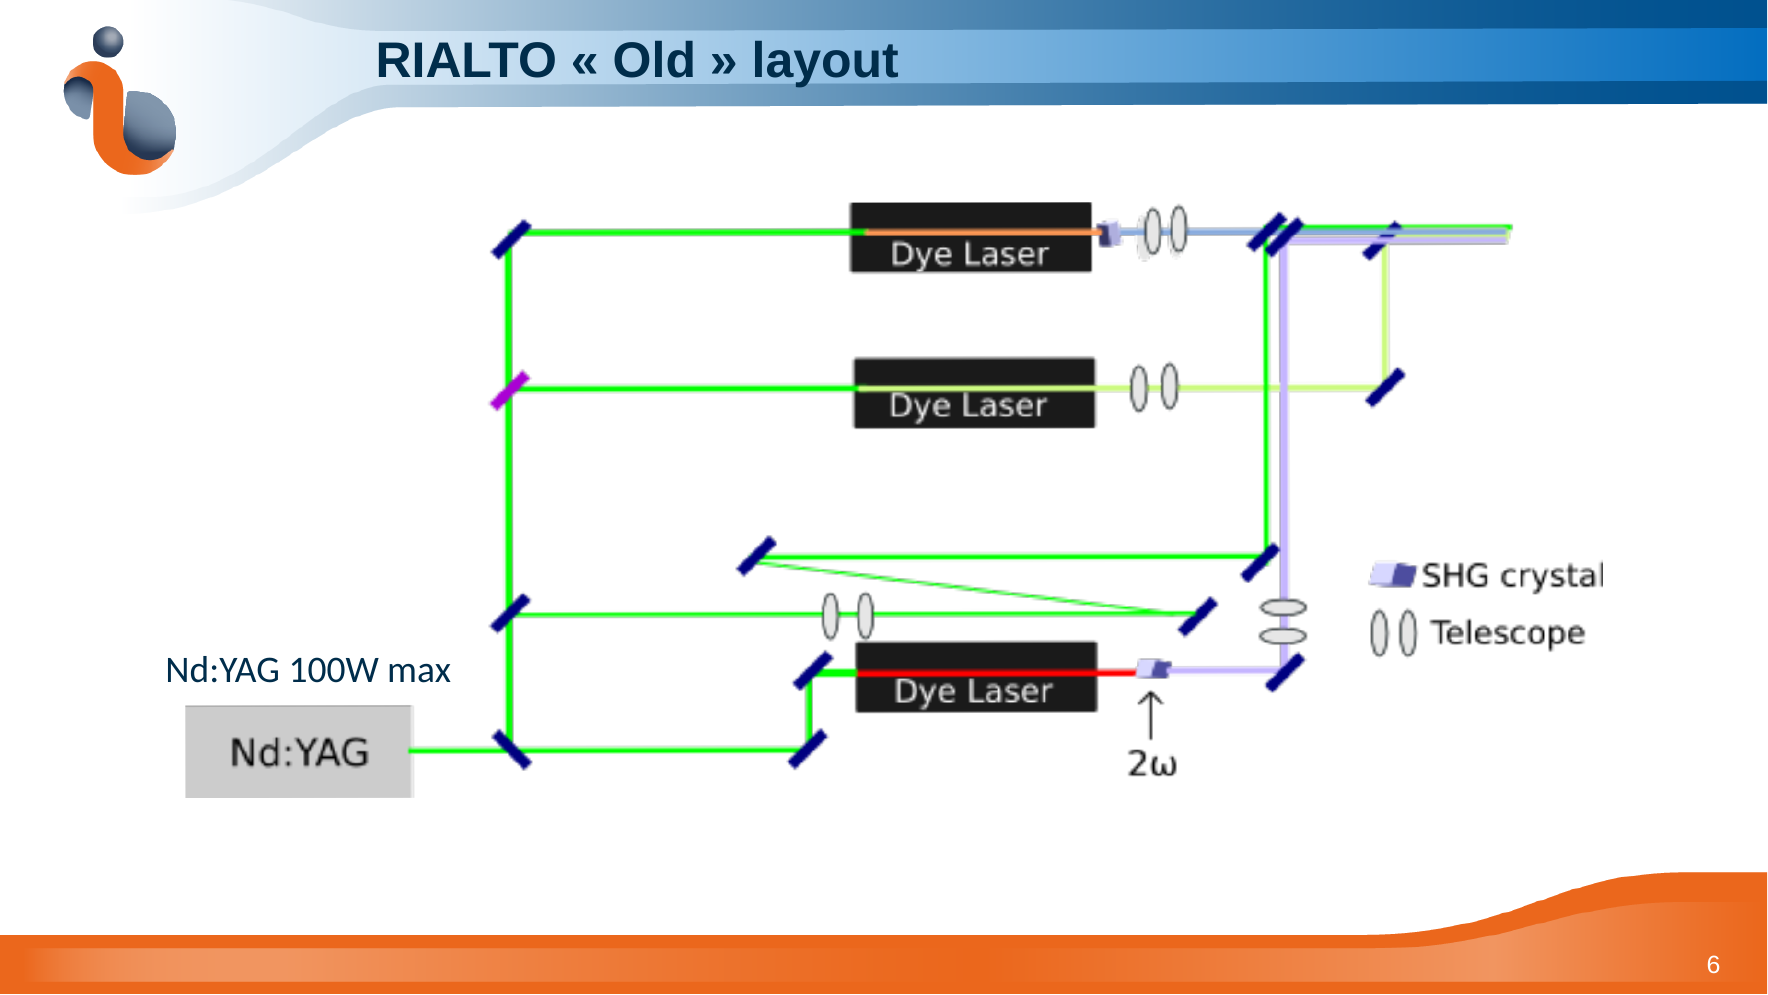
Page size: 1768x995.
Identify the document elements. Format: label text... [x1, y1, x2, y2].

picture [0, 0, 1768, 994]
title RIALTO « Old » layout [375, 24, 1309, 96]
list Nd:YAG 100W max [94, 655, 473, 709]
